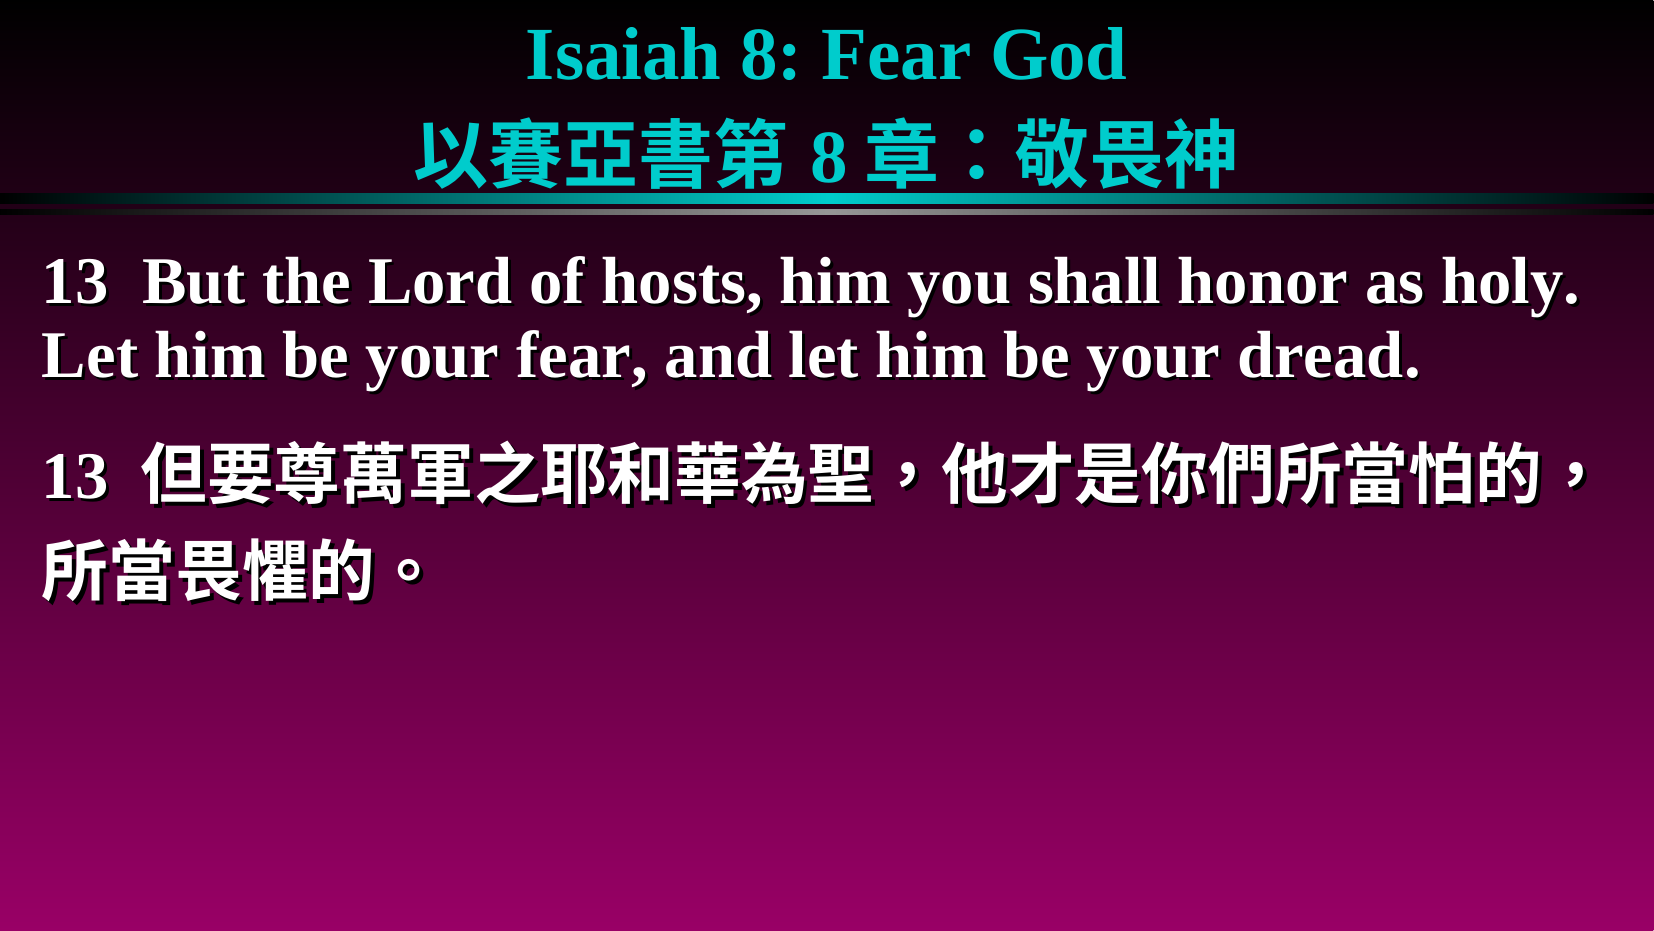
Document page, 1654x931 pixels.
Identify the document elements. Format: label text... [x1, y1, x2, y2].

title Isaiah 8: Fear God 以賽亞書第8章：敬畏神 [117, 6, 1537, 211]
text_box 13 But the Lord of hosts, him you shall honor as holy. Let him be your fear, and let him be your dread. 13 但要尊萬軍之耶和華為聖，他才是你們所當怕的，所當畏懼的。 [27, 236, 1627, 701]
